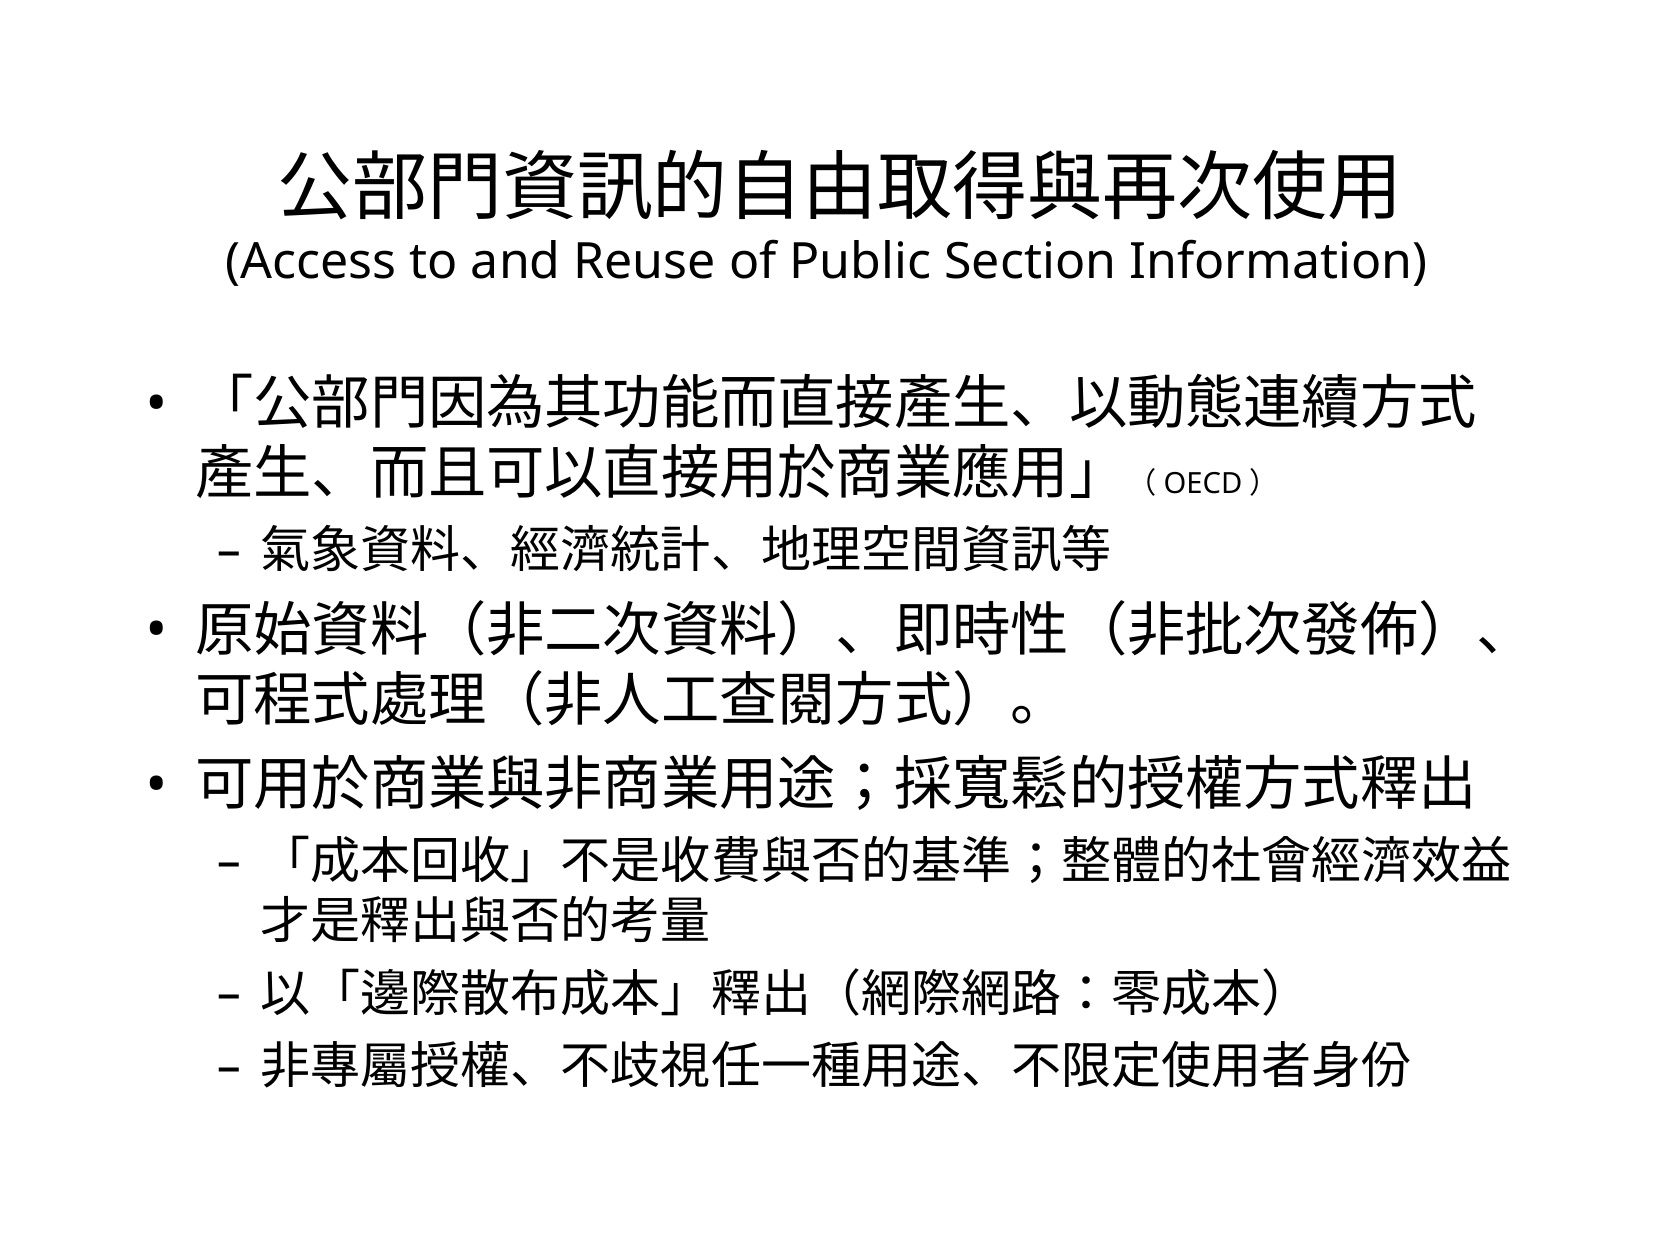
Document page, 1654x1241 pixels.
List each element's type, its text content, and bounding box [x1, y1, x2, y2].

title 公部門資訊的自由取得與再次使用 (Access to and Reuse of Public Section Information) [124, 110, 1530, 317]
list 「公部門因為其功能而直接產生、以動態連續方式產生、而且可以直接用於商業應用」（OECD） 氣象資料、經濟統計、地理空間資訊等 原始資料（非二次資料）、即時性（非批次發佈）、可程式處理（非人工查閱方式）。 可用於商業與非商業用途；採寬鬆的授權方式釋出 「成本回收」不是收費與否的基準；整體的社會經濟效益才是釋出與否的考量 以「邊際散布成本」釋出（網際網路：零成本） 非專屬授權、不歧視任一種用途、不限定使用者身份 [124, 358, 1544, 1217]
